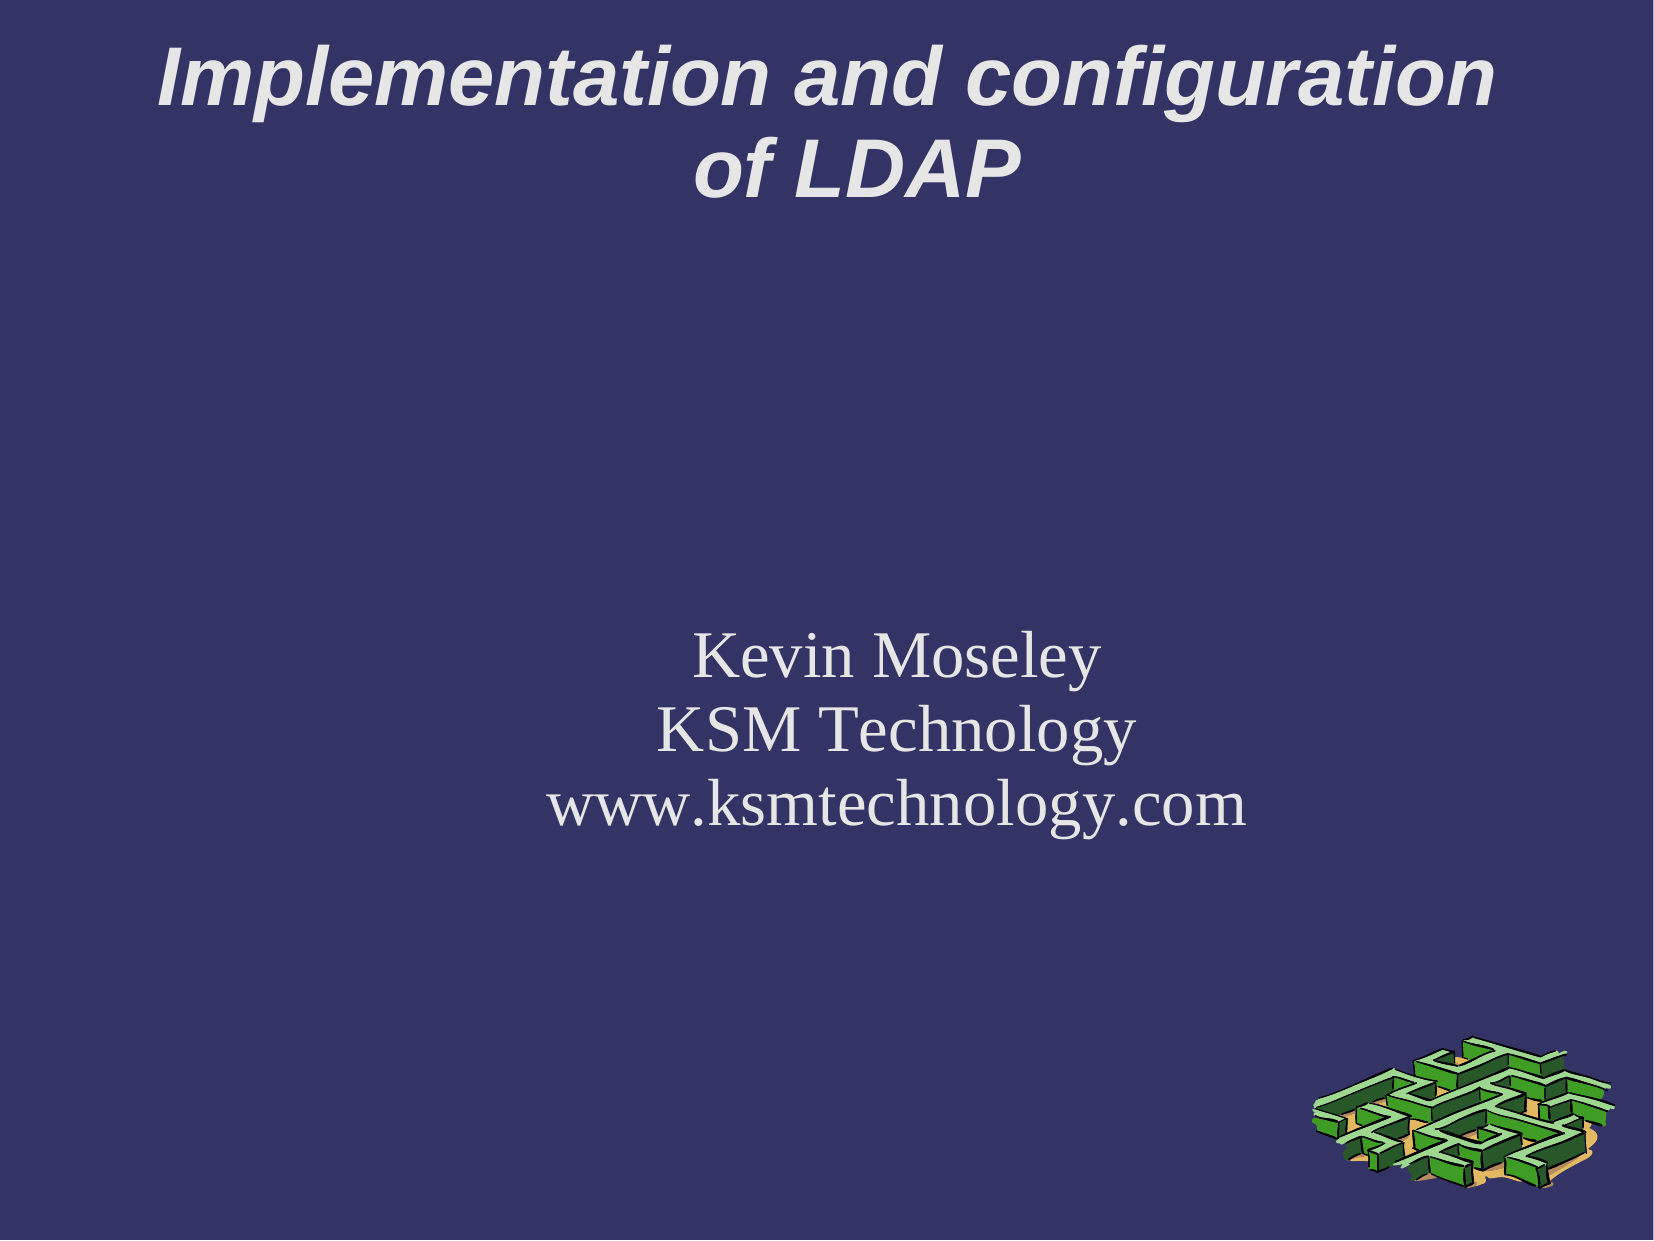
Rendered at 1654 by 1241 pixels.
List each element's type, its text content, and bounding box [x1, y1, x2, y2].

title Implementation and configuration of LDAP [121, 19, 1534, 227]
subtitle Kevin Moseley KSM Technology www.ksmtechnology.com [184, 375, 1576, 1157]
